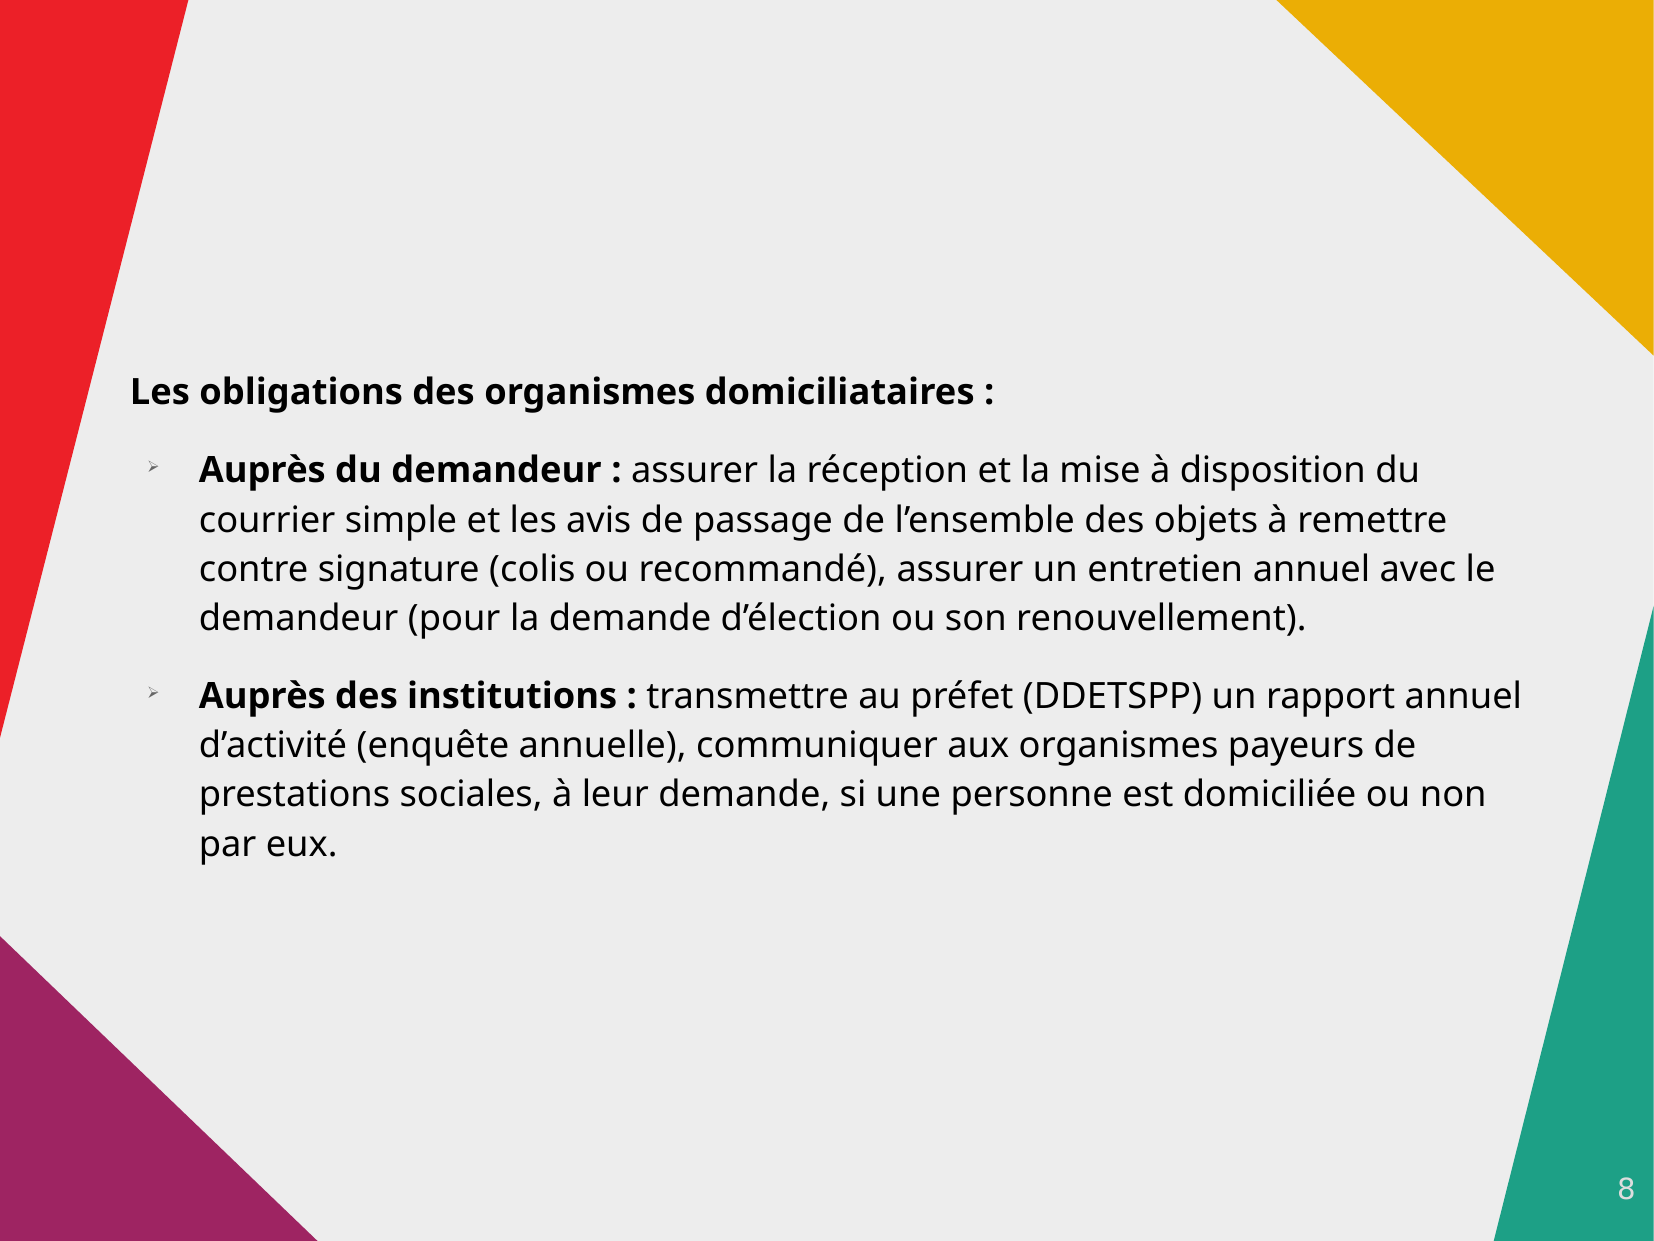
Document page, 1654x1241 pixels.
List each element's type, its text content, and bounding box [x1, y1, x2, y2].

list Les obligations des organismes domiciliataires : Auprès du demandeur : assurer la réception et la mise à disposition du courrier simple et les avis de passage de l’ensemble des objets à remettre contre signature (colis ou recommandé), assurer un entretien annuel avec le demandeur (pour la demande d’élection ou son renouvellement). Auprès des institutions : transmettre au préfet (DDETSPP) un rapport annuel d’activité (enquête annuelle), communiquer aux organismes payeurs de prestations sociales, à leur demande, si une personne est domiciliée ou non par eux. [129, 366, 1554, 875]
